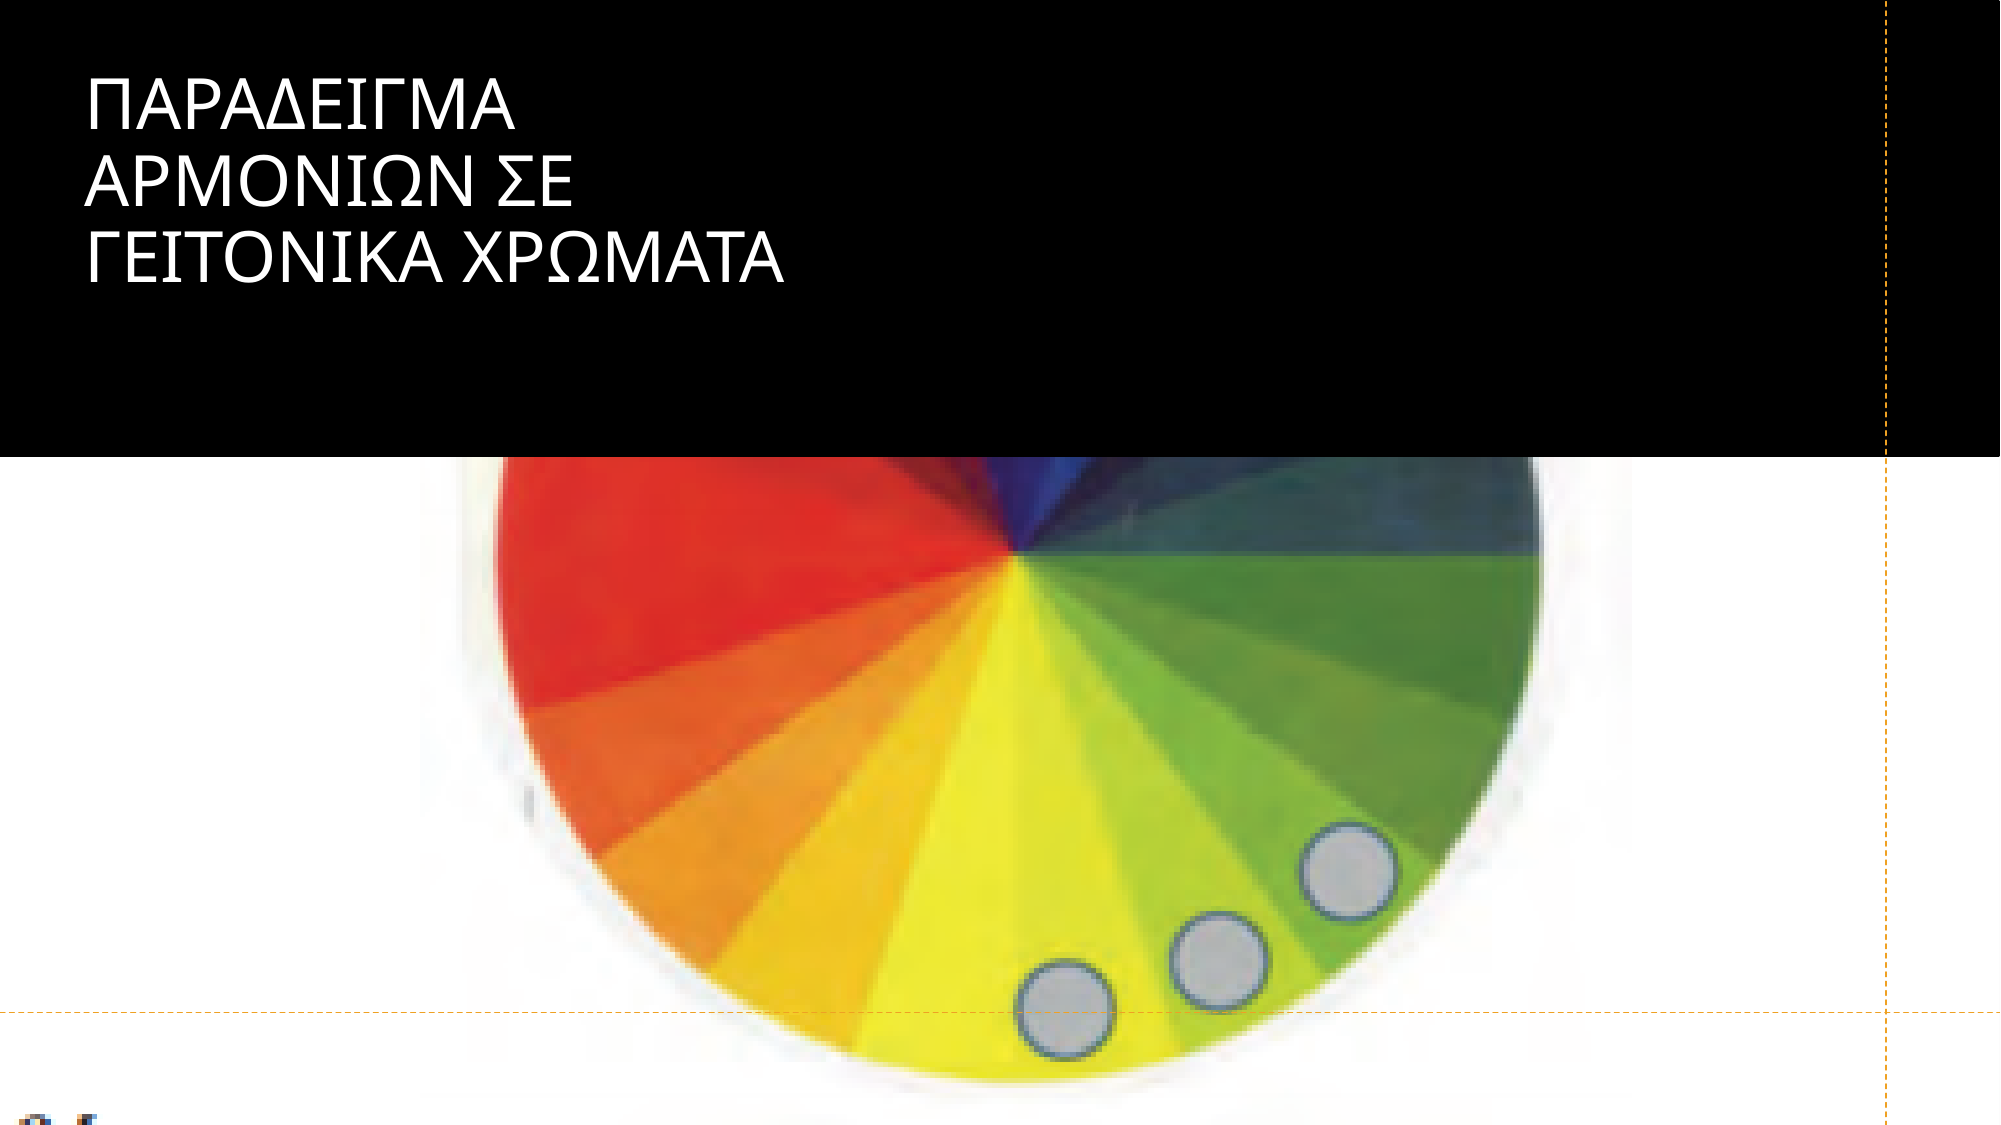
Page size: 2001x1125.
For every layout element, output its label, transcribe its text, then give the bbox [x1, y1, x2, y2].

title ΠΑΡΑΔΕΙΓΜΑ ΑΡΜΟΝΙΩΝ ΣΕ ΓΕΙΤΟΝΙΚΑ ΧΡΩΜΑΤΑ [69, 61, 936, 318]
text_box [0, 0, 1999, 456]
picture [0, 0, 2000, 1125]
